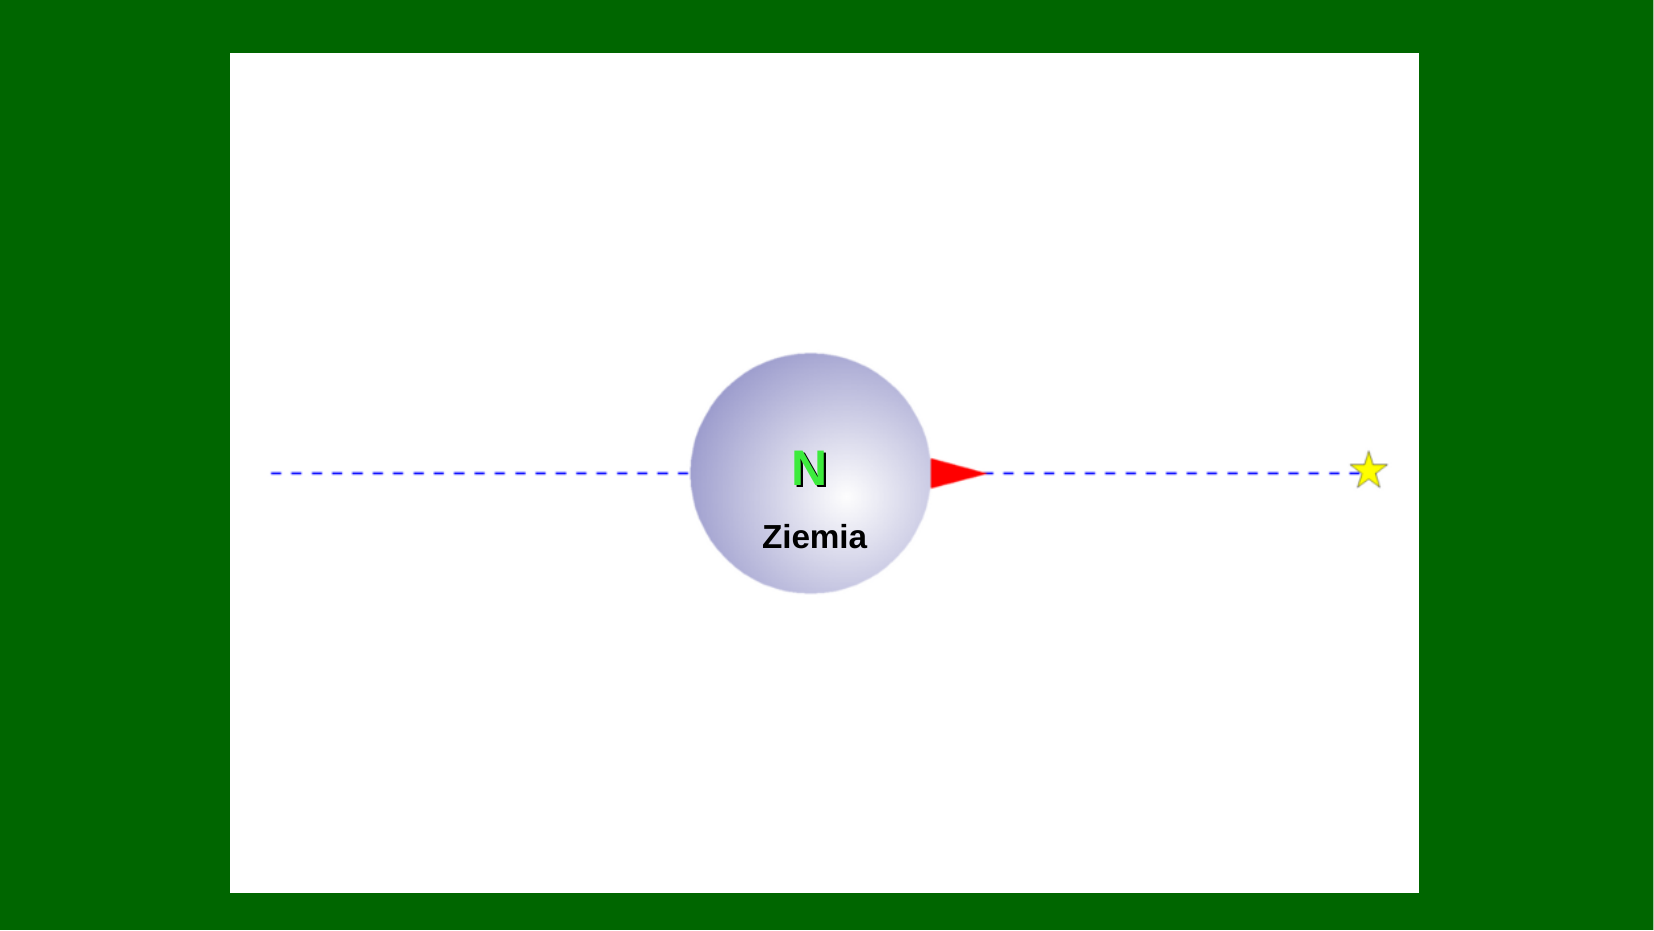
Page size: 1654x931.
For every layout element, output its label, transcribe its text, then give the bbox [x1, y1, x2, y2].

picture [230, 53, 1419, 893]
text_box Ziemia [747, 511, 883, 563]
text_box N [776, 433, 843, 504]
